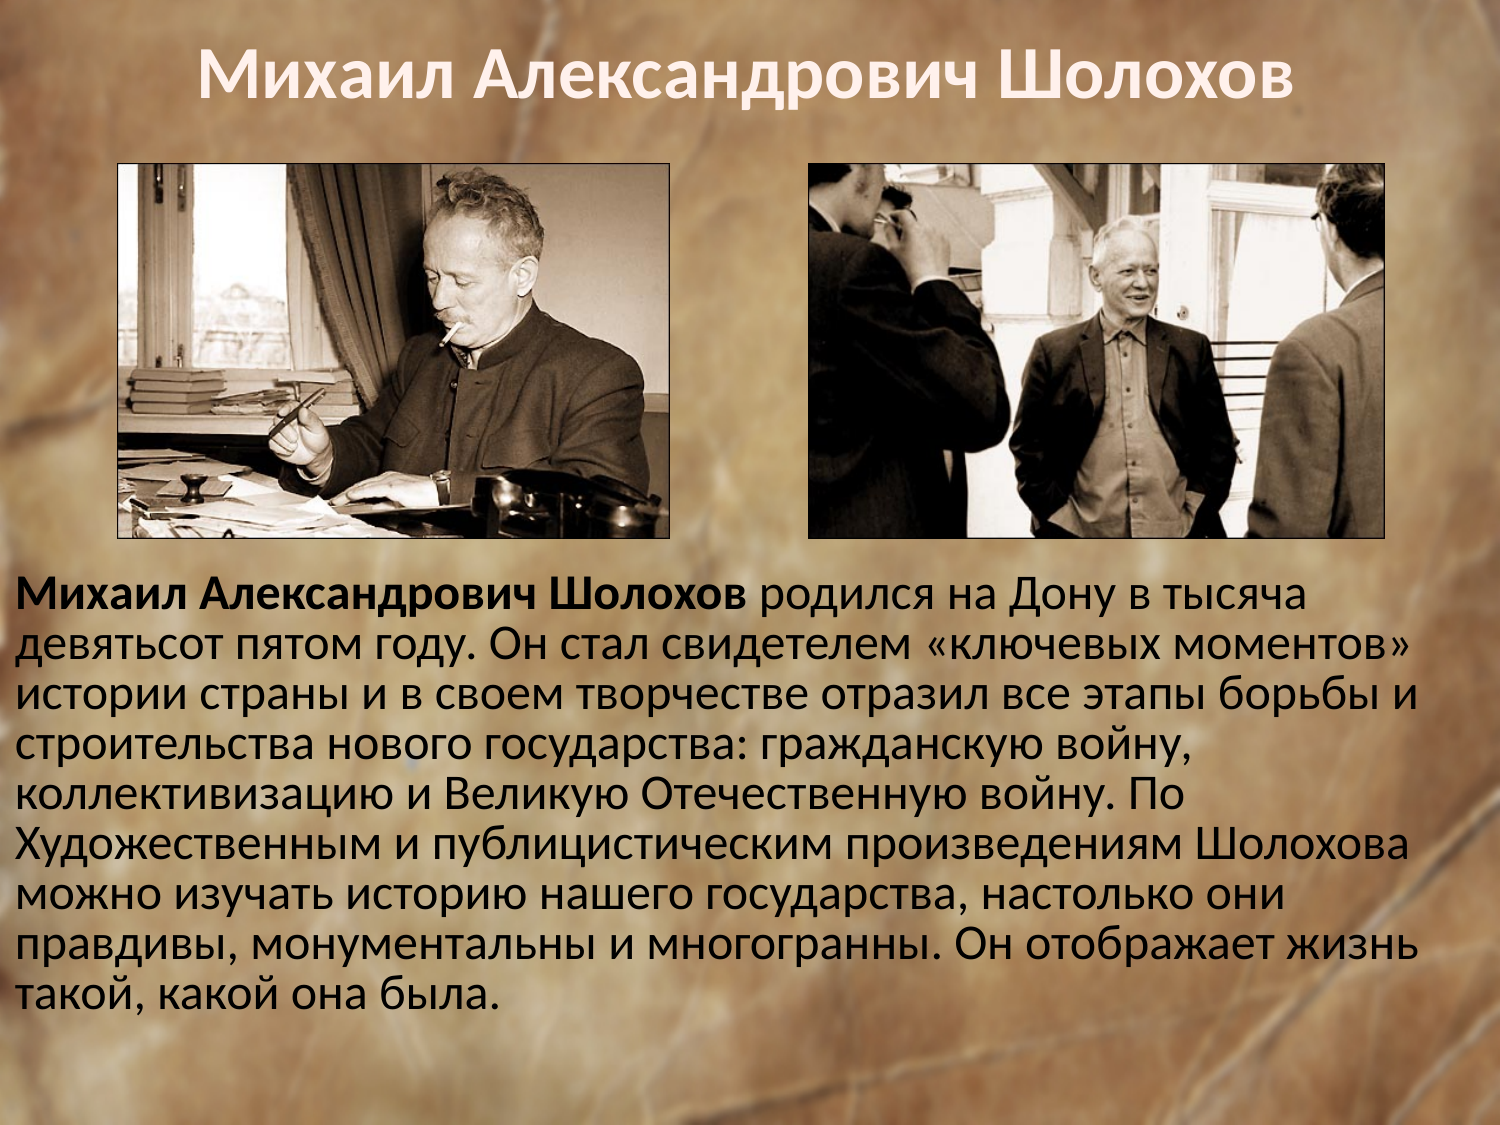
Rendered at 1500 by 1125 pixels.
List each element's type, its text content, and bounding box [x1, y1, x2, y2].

picture [0, 0, 1500, 564]
text_box Михаил Александрович Шолохов родился на Дону в тысяча девятьсот пятом году. Он стал свидетелем «ключевых моментов» истории страны и в своем творчестве отразил все этапы борьбы и строительства нового государства: гражданскую войну, коллективизацию и Великую Отечественную войну. По Художественным и публицистическим произведениям Шолохова можно изучать историю нашего государства, настолько они правдивы, монументальны и многогранны. Он отображает жизнь такой, какой она была. [0, 564, 1500, 1125]
text_box Михаил Александрович Шолохов [181, 35, 1319, 142]
